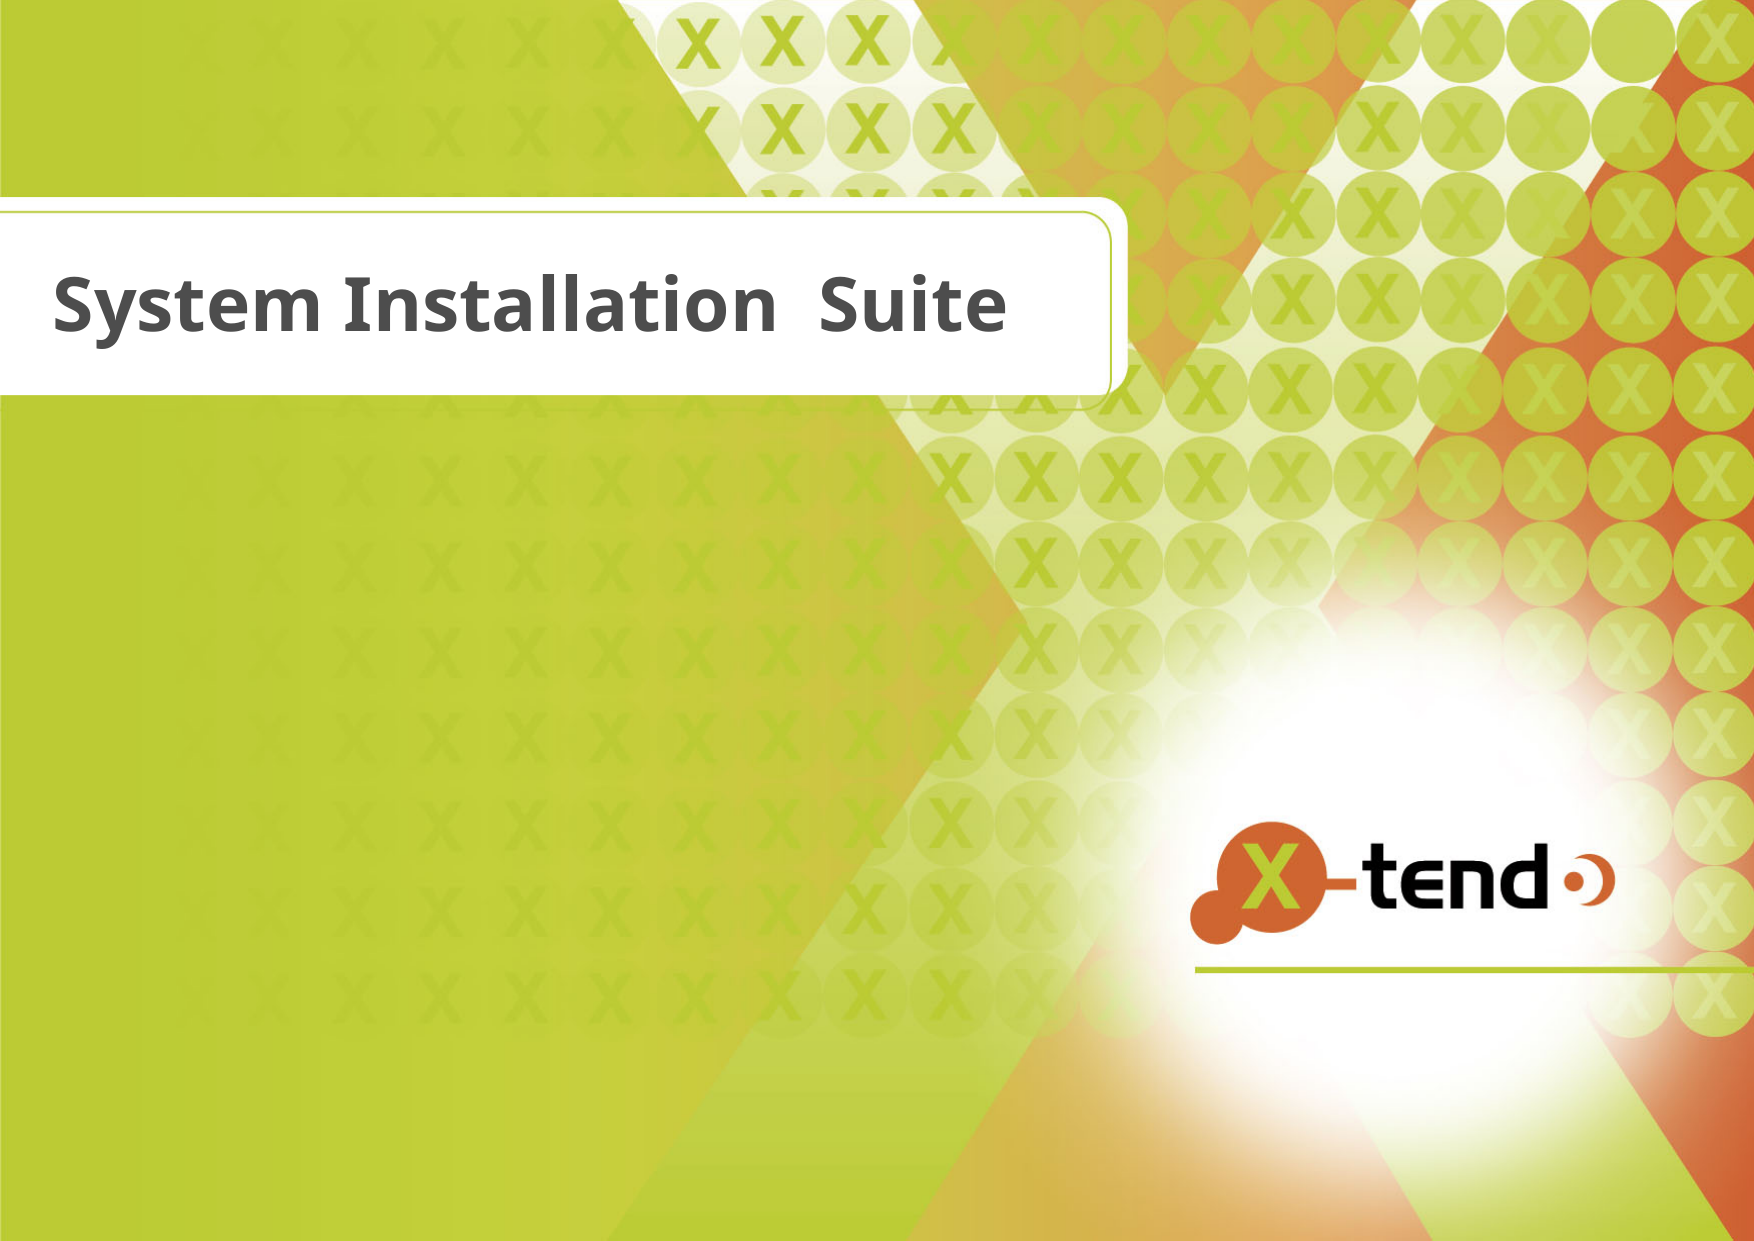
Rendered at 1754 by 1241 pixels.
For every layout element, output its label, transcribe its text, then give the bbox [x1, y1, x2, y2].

text_box System Installation Suite [38, 243, 1025, 361]
picture [0, 0, 1754, 1241]
